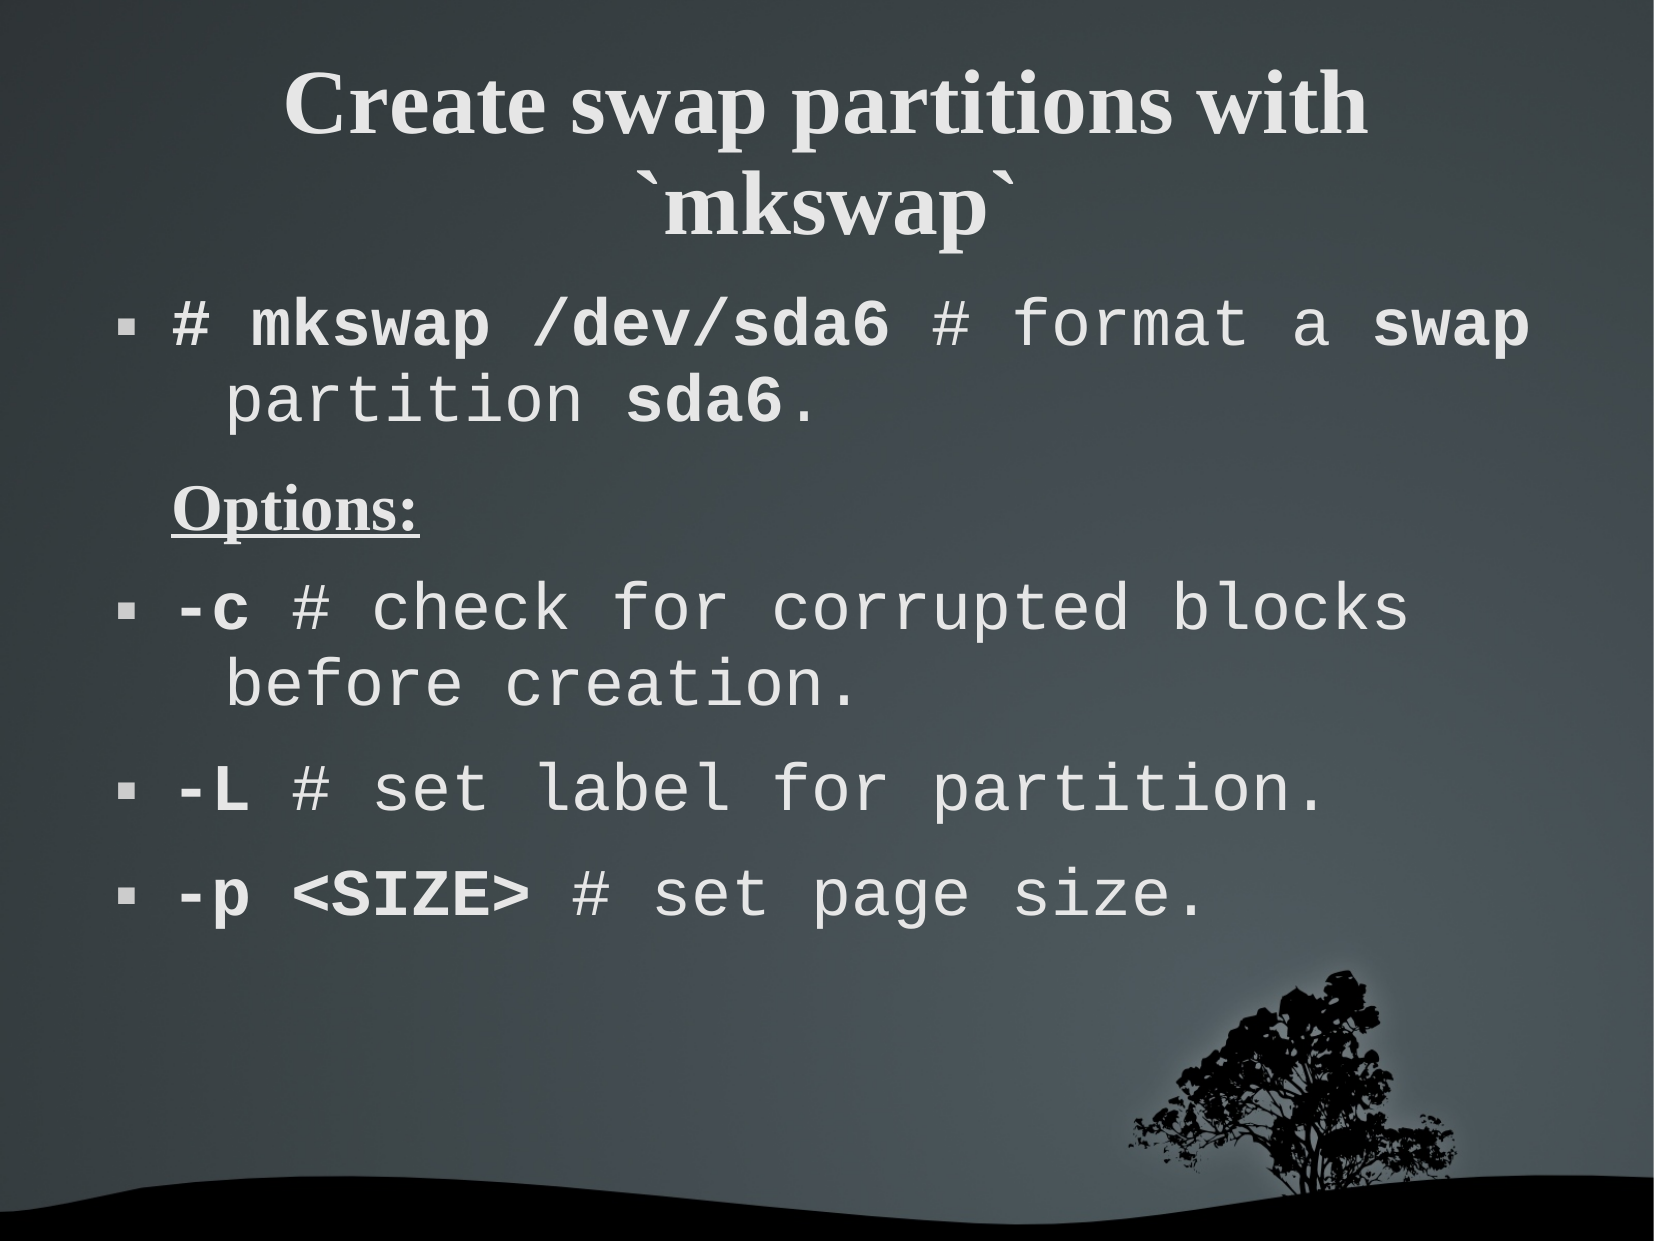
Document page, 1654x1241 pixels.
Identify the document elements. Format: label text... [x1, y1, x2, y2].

list # mkswap /dev/sda6 # format a swap partition sda6. Options: -c # check for corrupted blocks before creation. -L # set label for partition. -p <SIZE> # set page size. [82, 290, 1571, 1109]
picture [0, 0, 1654, 1241]
title Create swap partitions with `mkswap` [82, 33, 1572, 273]
